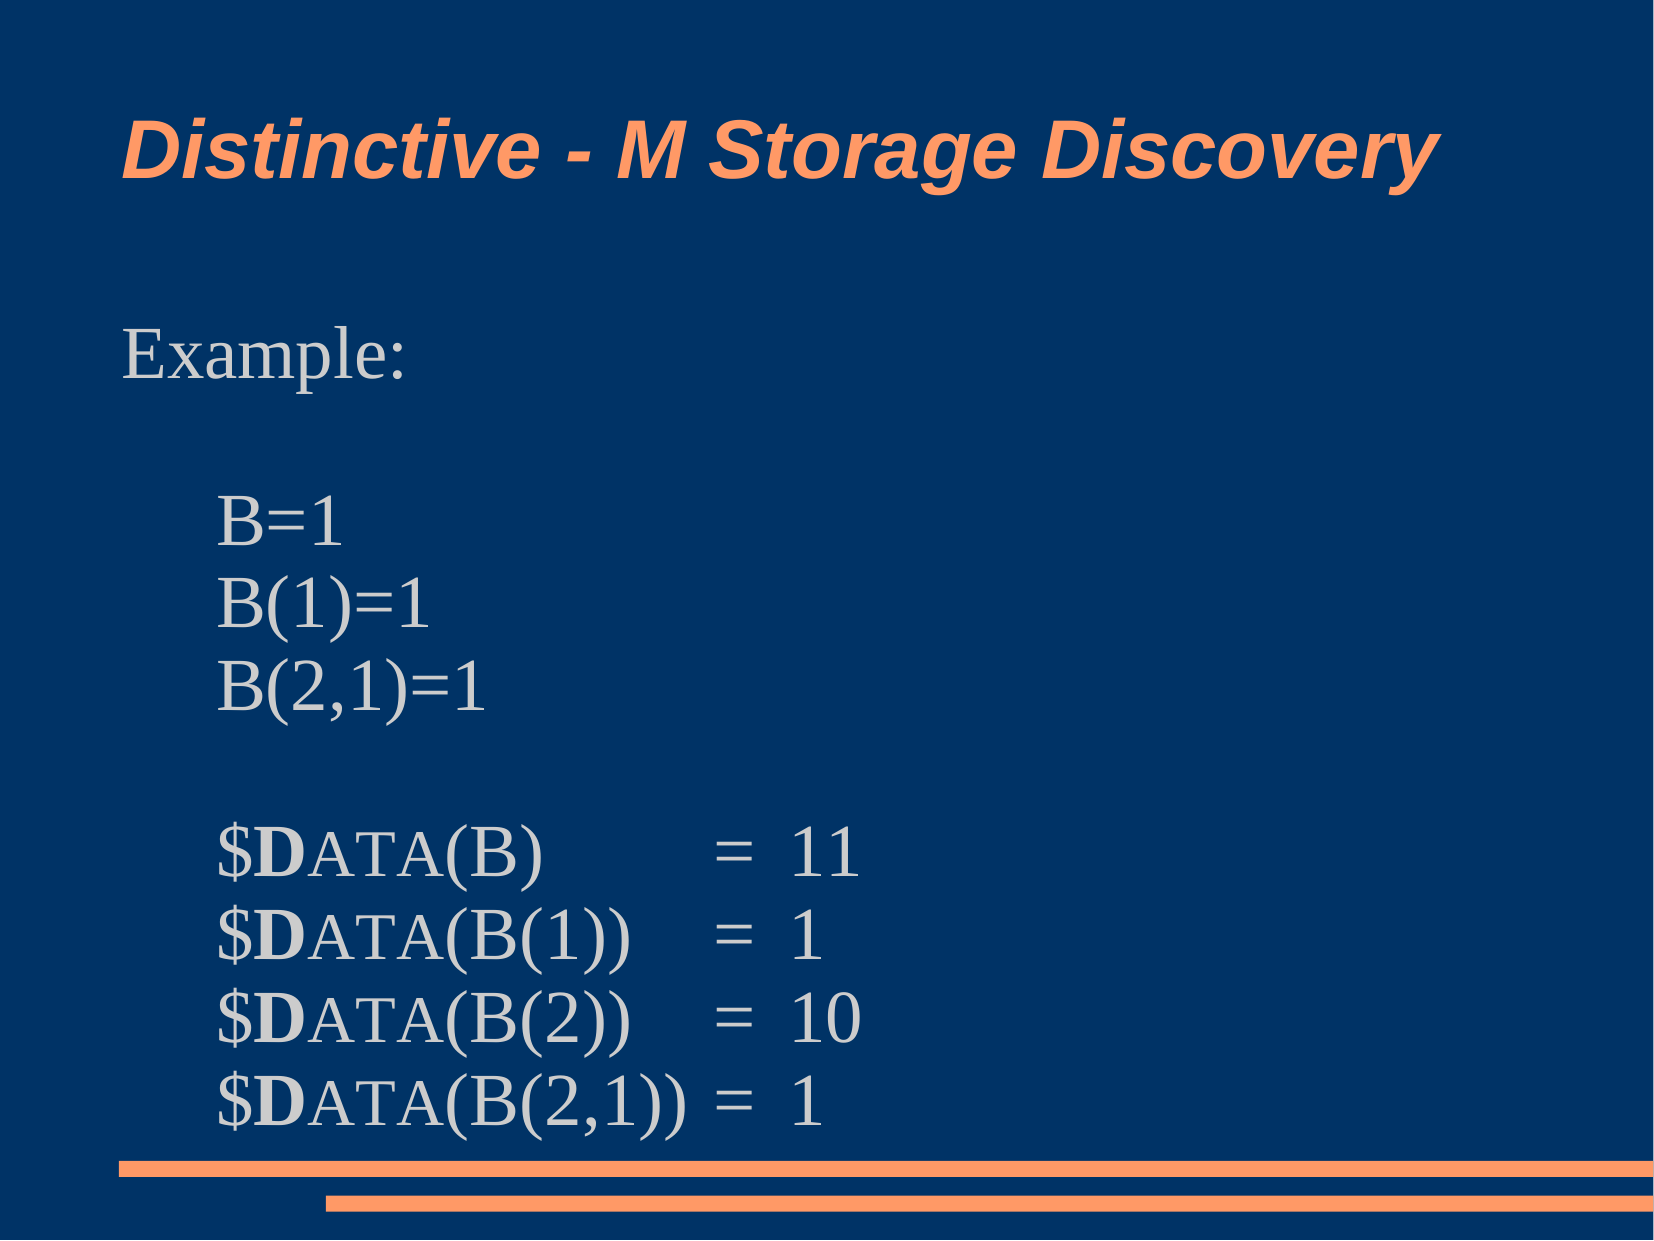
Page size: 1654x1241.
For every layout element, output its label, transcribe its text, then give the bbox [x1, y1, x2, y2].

title Distinctive - M Storage Discovery [121, 46, 1534, 254]
subtitle Example: B=1 B(1)=1 B(2,1)=1 $DATA(B) = 11 $DATA(B(1)) = 1 $DATA(B(2)) = 10 $DATA(B(2,1)) = 1 [121, 312, 1561, 1142]
